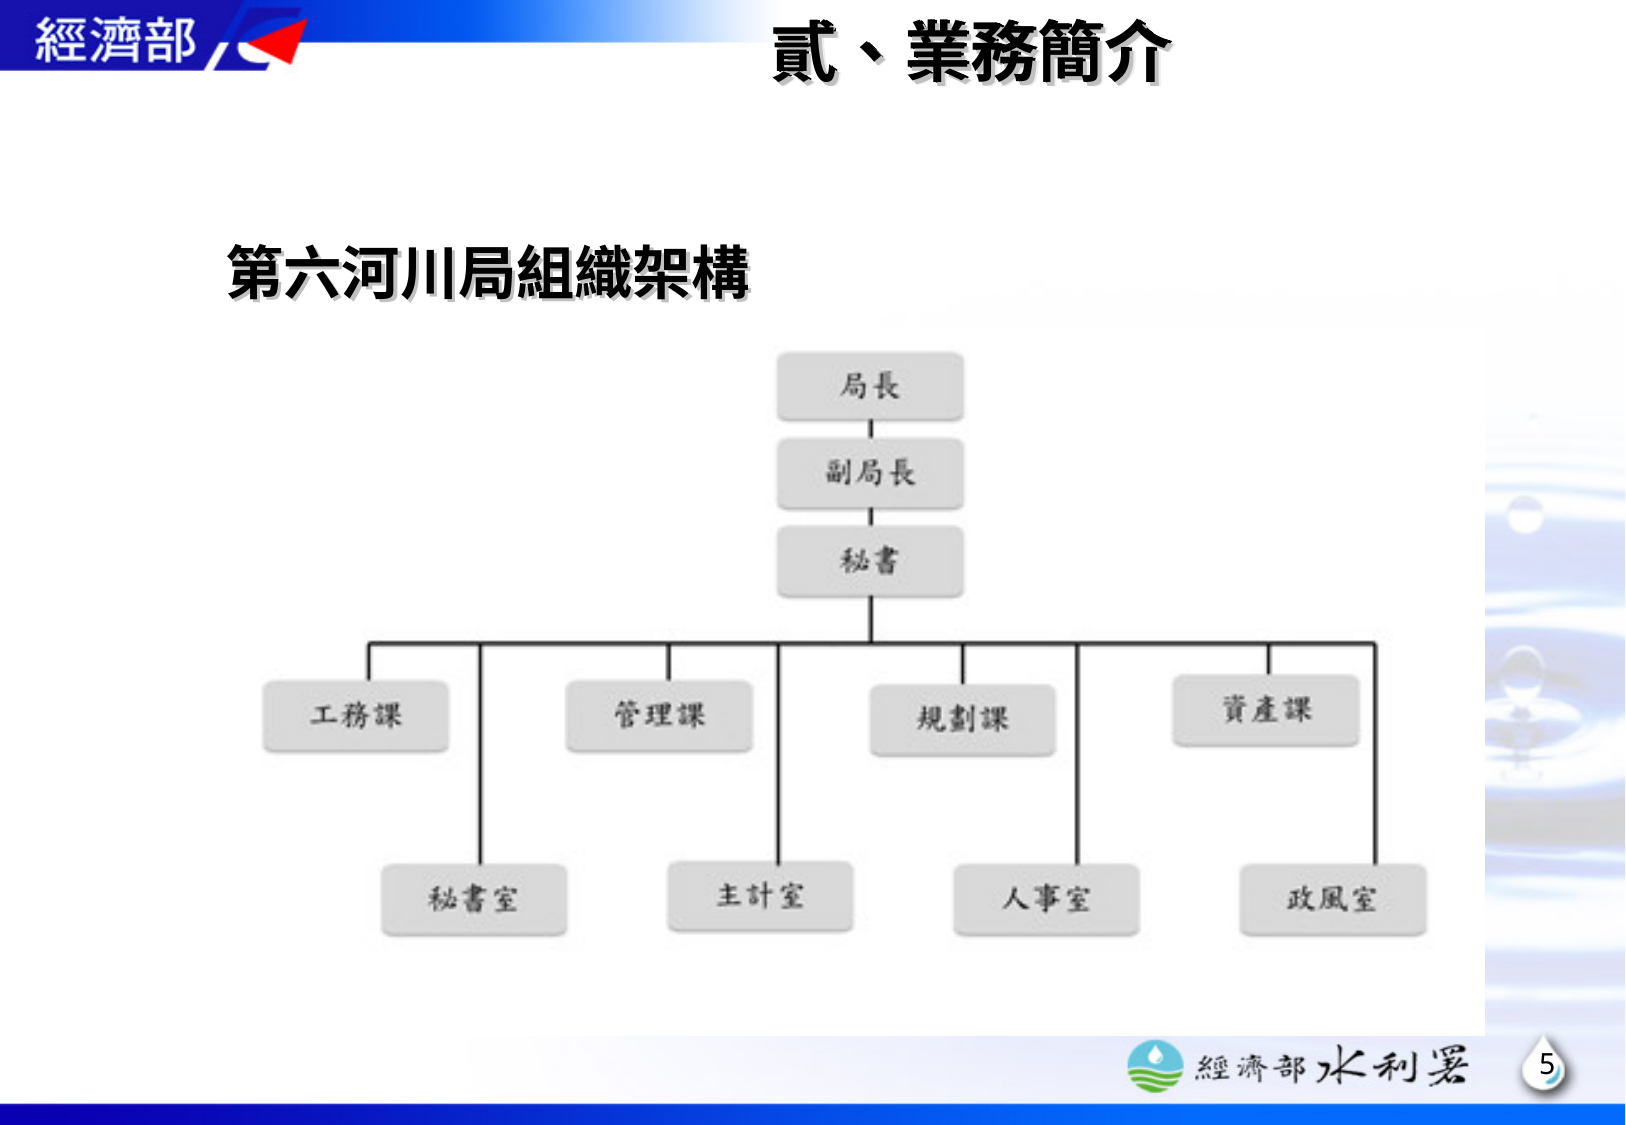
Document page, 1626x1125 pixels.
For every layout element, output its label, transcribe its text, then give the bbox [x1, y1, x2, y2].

picture [0, 0, 1626, 1125]
list 第六河川局組織架構 [210, 207, 1389, 1024]
title 貳、業務簡介 [316, 0, 1625, 100]
text_box <編號> [1475, 1037, 1571, 1113]
